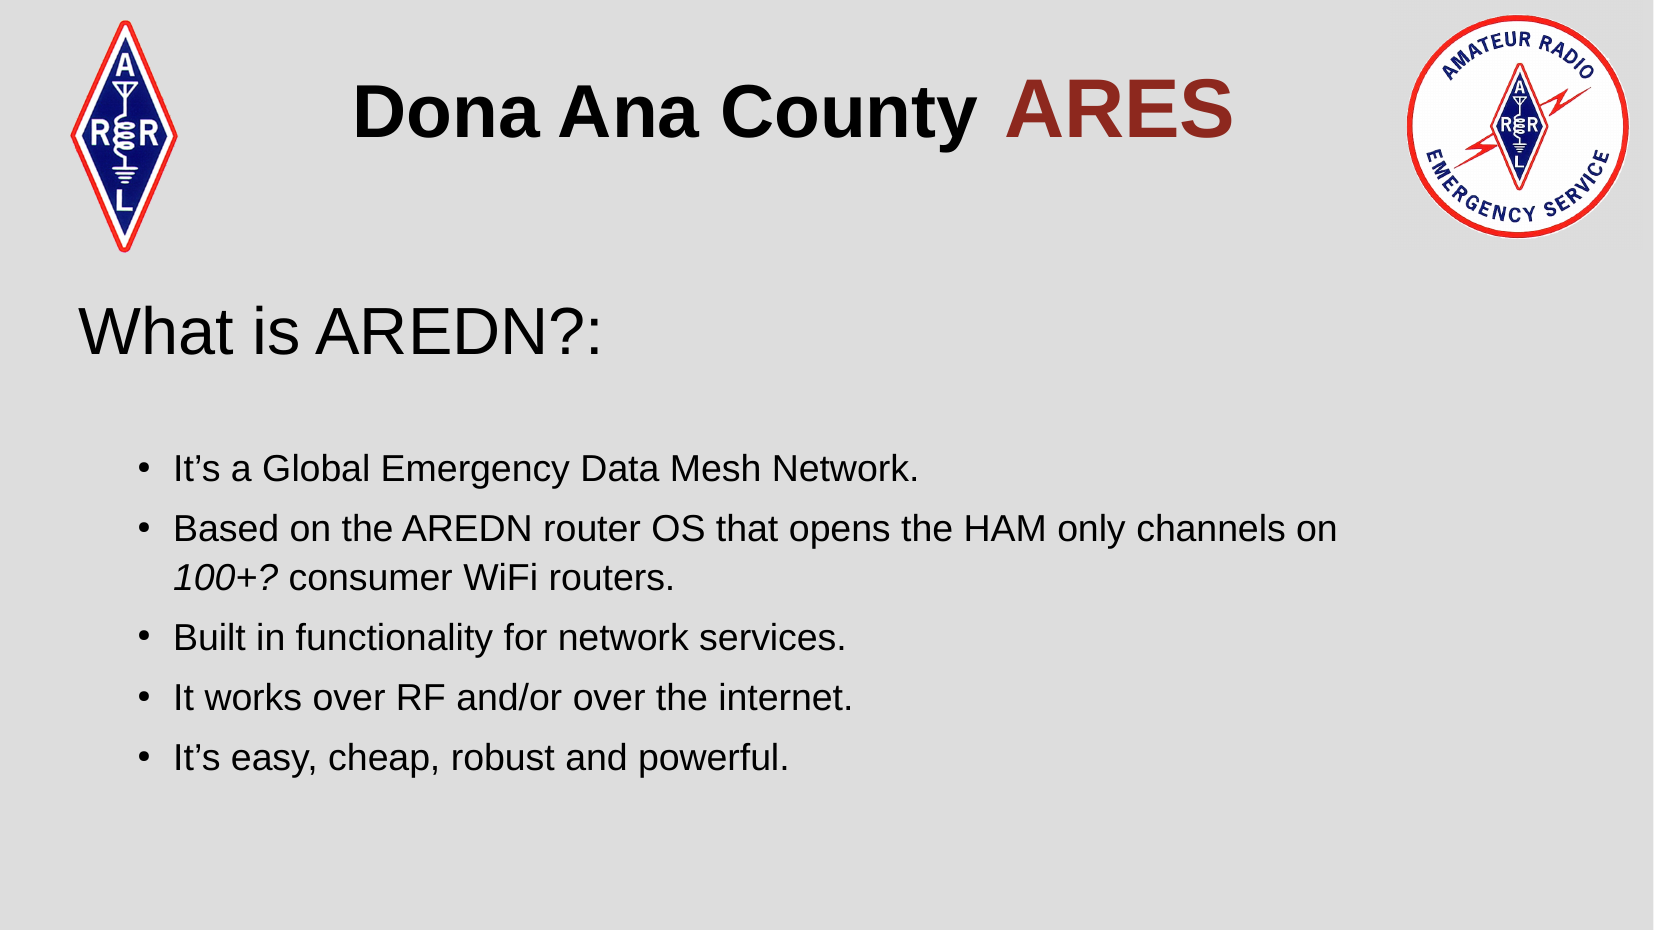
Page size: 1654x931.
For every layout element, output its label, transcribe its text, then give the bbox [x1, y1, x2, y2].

title Dona Ana County ARES [209, 21, 1390, 190]
picture [38, 9, 209, 265]
subtitle What is AREDN?: It’s a Global Emergency Data Mesh Network. Based on the AREDN router OS that opens the HAM only channels on 100+? consumer WiFi routers. Built in functionality for network services. It works over RF and/or over the internet. It’s easy, cheap, robust and powerful. [78, 294, 1598, 865]
picture [1390, 0, 1643, 250]
